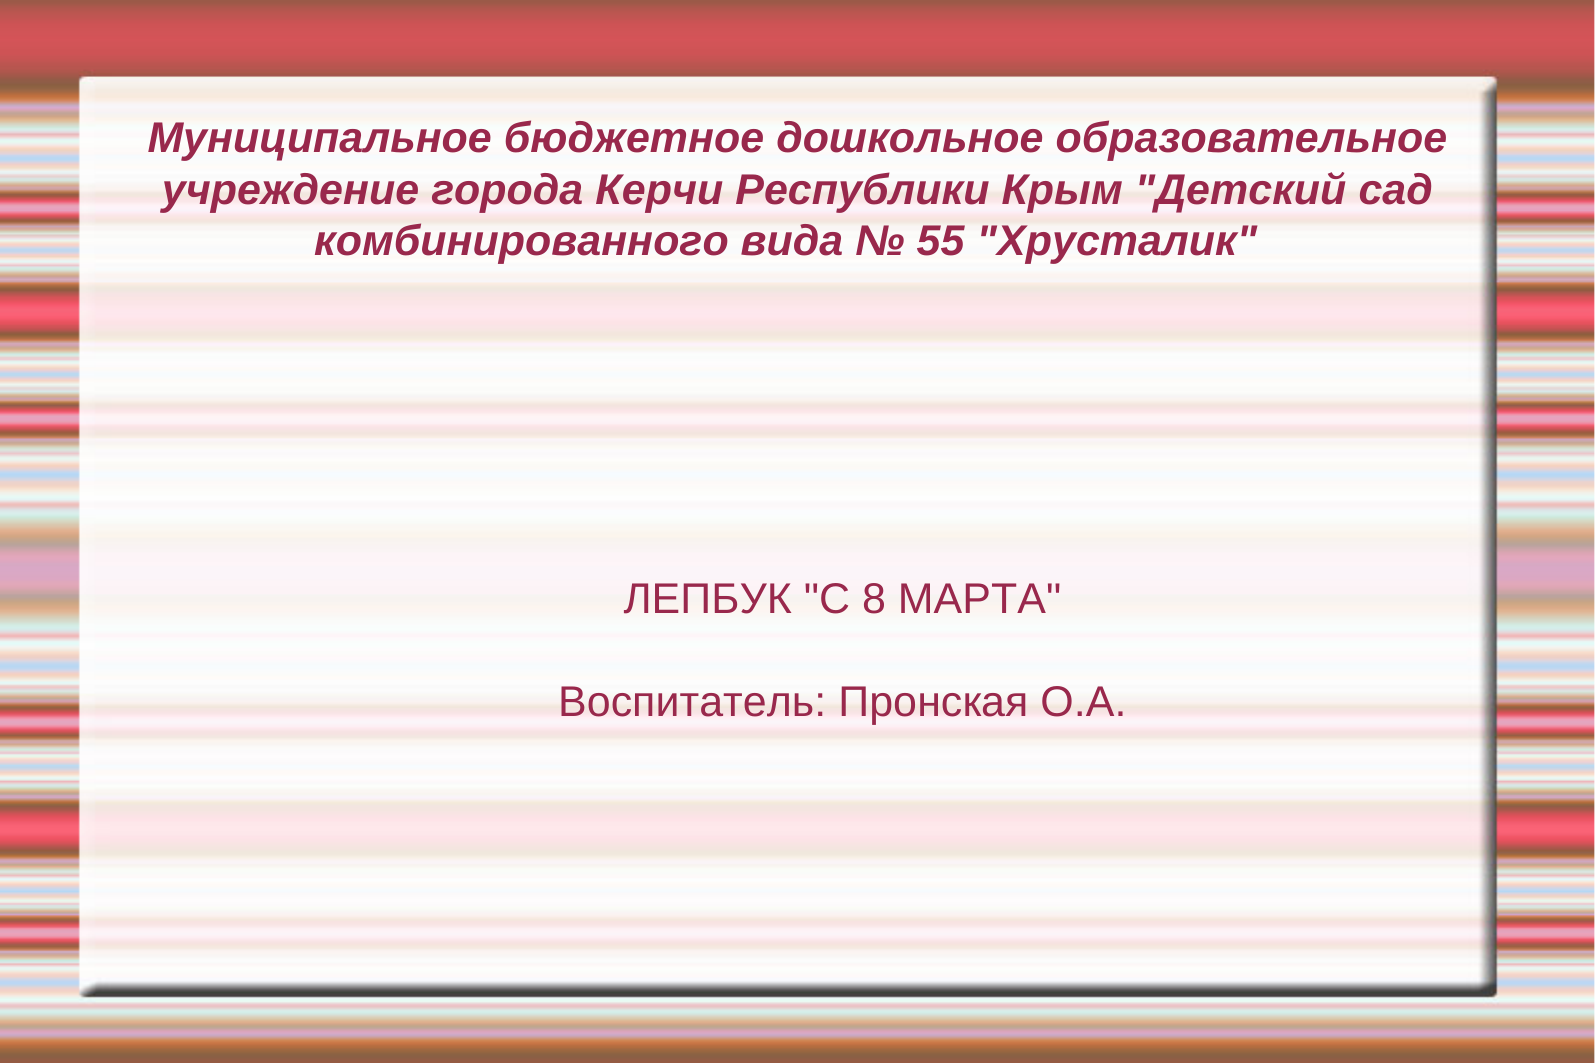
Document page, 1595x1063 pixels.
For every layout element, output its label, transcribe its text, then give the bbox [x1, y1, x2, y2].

title Муниципальное бюджетное дошкольное образовательное учреждение города Керчи Республики Крым "Детский сад комбинированного вида № 55 "Хрусталик" [117, 98, 1479, 276]
subtitle ЛЕПБУК "С 8 МАРТА" Воспитатель: Пронская О.А. [172, 312, 1514, 983]
